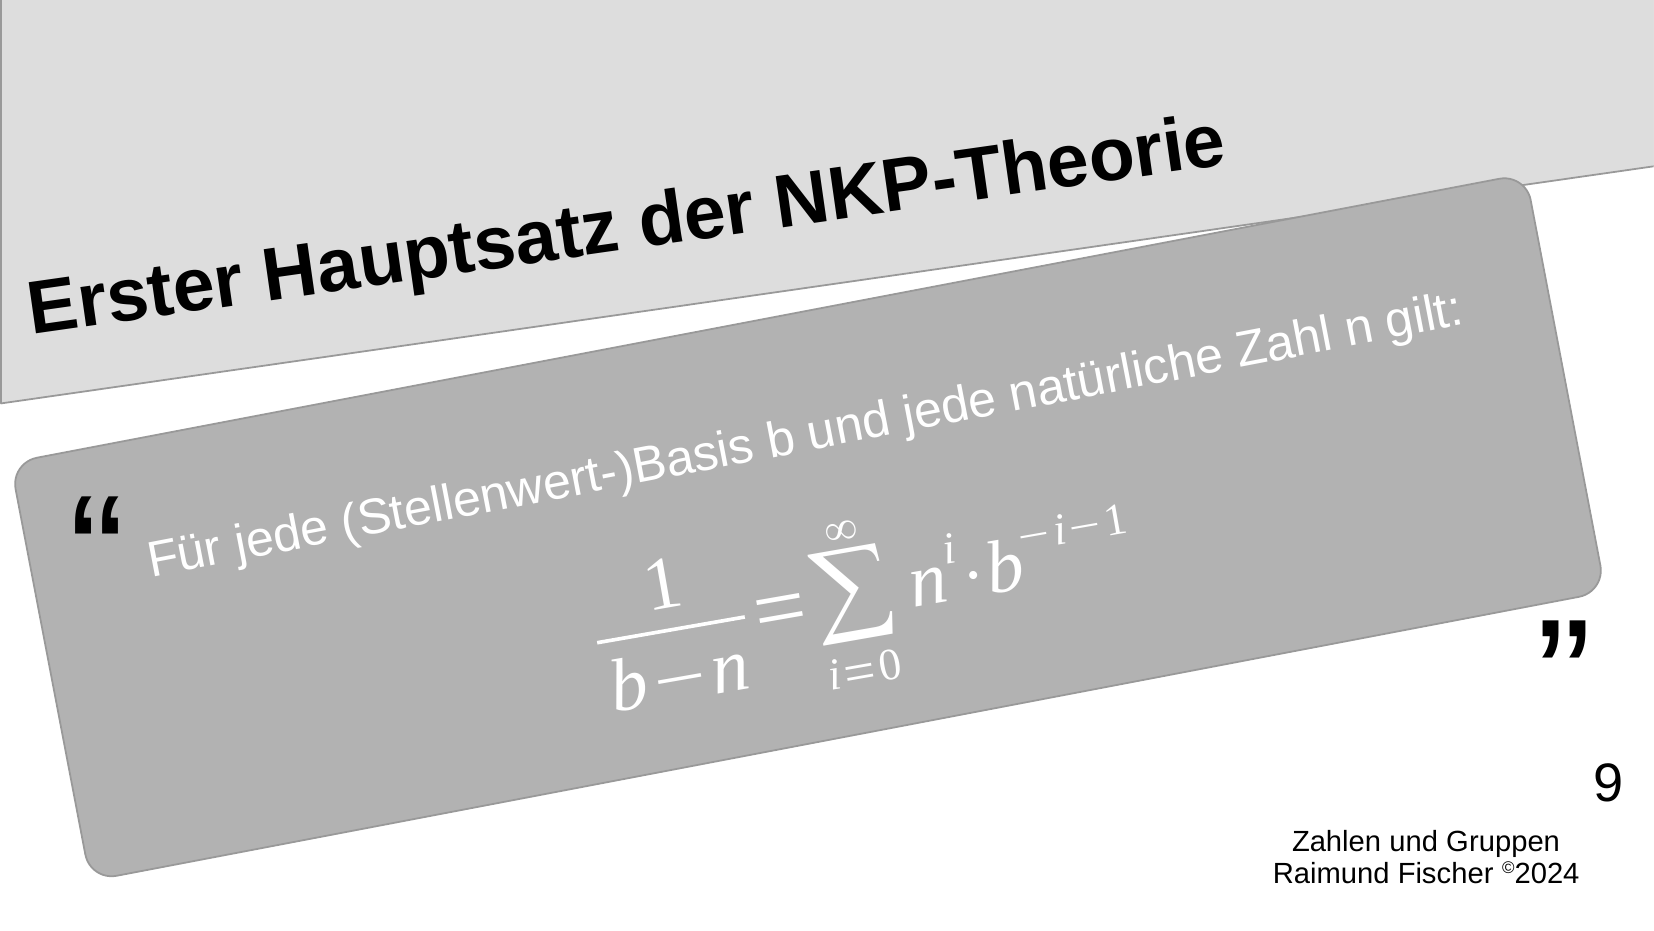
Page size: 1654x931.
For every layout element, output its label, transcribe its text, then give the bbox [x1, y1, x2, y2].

title Erster Hauptsatz der NKP-Theorie [16, 21, 1501, 387]
chart [600, 575, 1148, 739]
text_box Für jede (Stellenwert-)Basis b und jede natürliche Zahl n gilt: [114, 264, 1528, 765]
